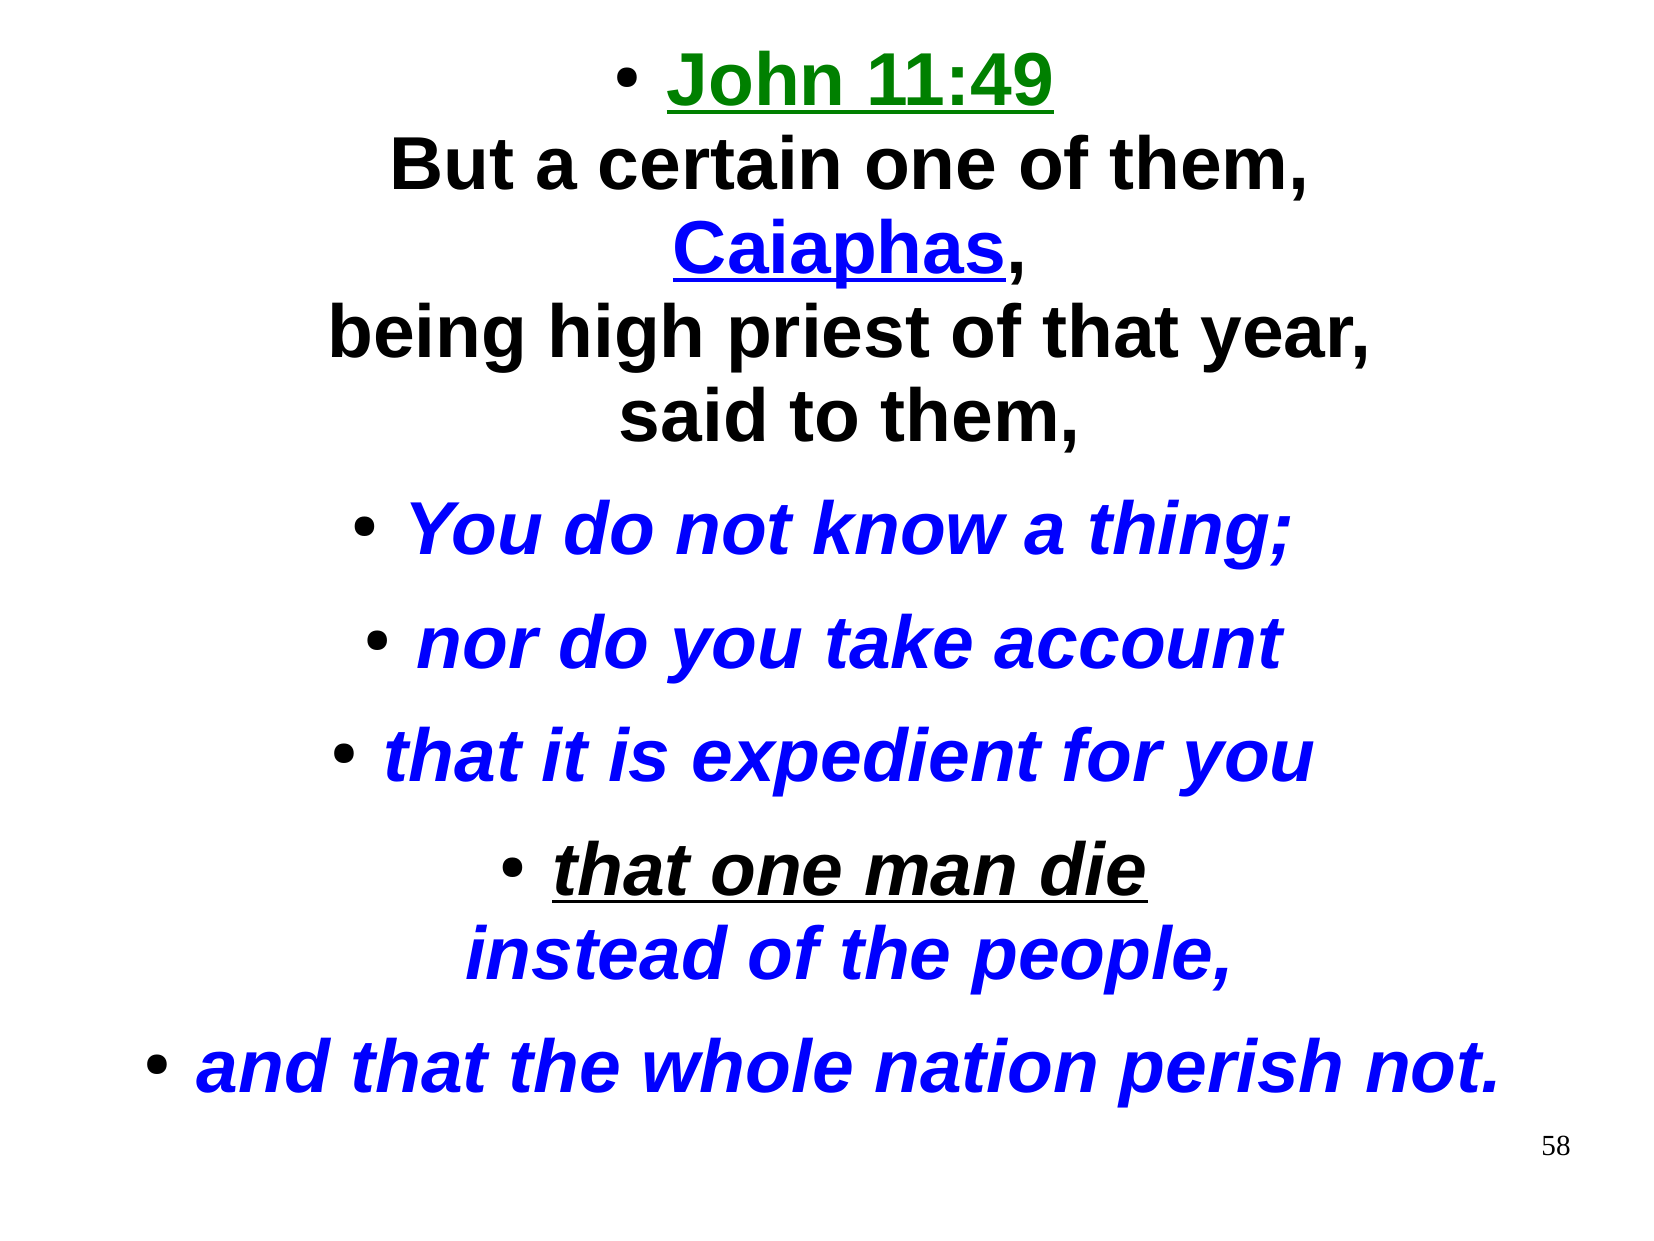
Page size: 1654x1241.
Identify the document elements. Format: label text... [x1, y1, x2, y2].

list John 11:49 But a certain one of them, Caiaphas, being high priest of that year, said to them, You do not know a thing; nor do you take account that it is expedient for you that one man die instead of the people, and that the whole nation perish not. [37, 37, 1613, 1238]
